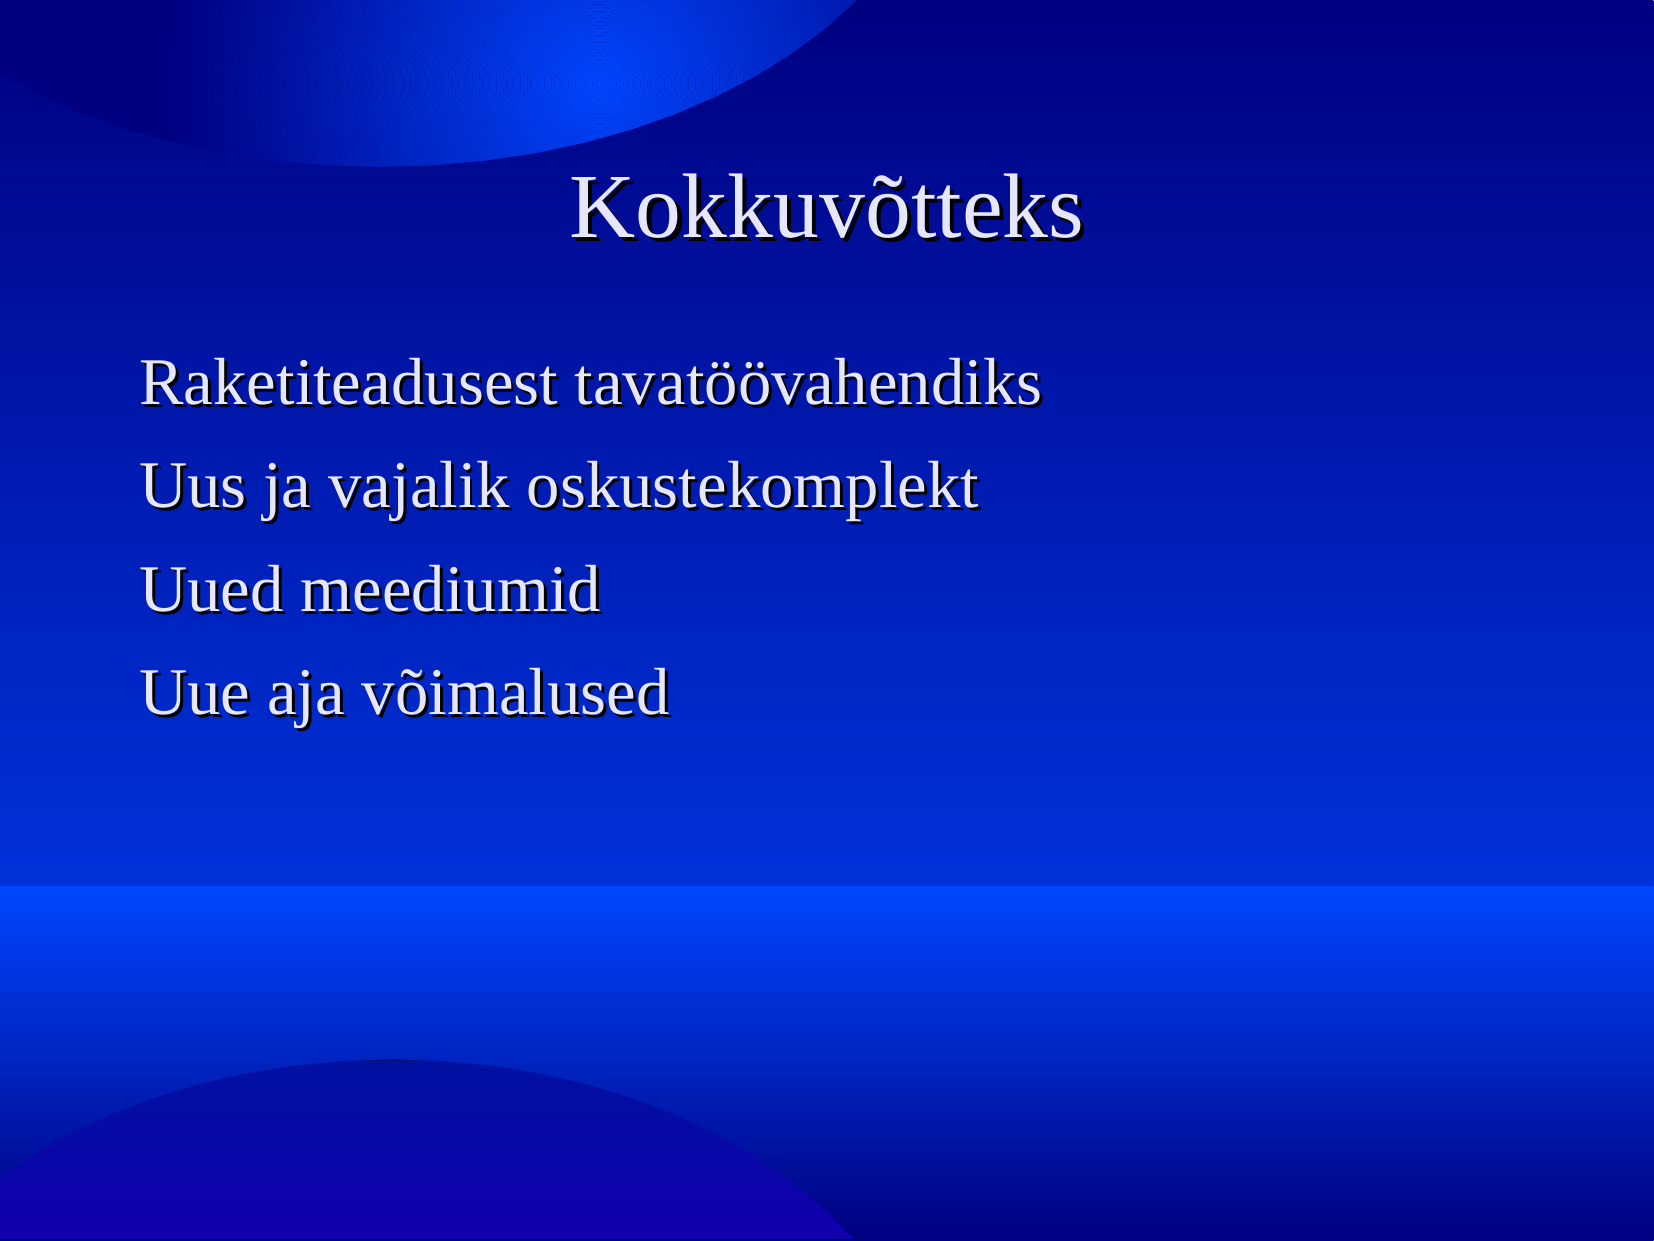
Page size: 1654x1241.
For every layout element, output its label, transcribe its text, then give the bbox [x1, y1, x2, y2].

title Kokkuvõtteks [121, 102, 1534, 311]
list Raketiteadusest tavatöövahendiks Uus ja vajalik oskustekomplekt Uued meediumid Uue aja võimalused [121, 344, 1534, 1127]
